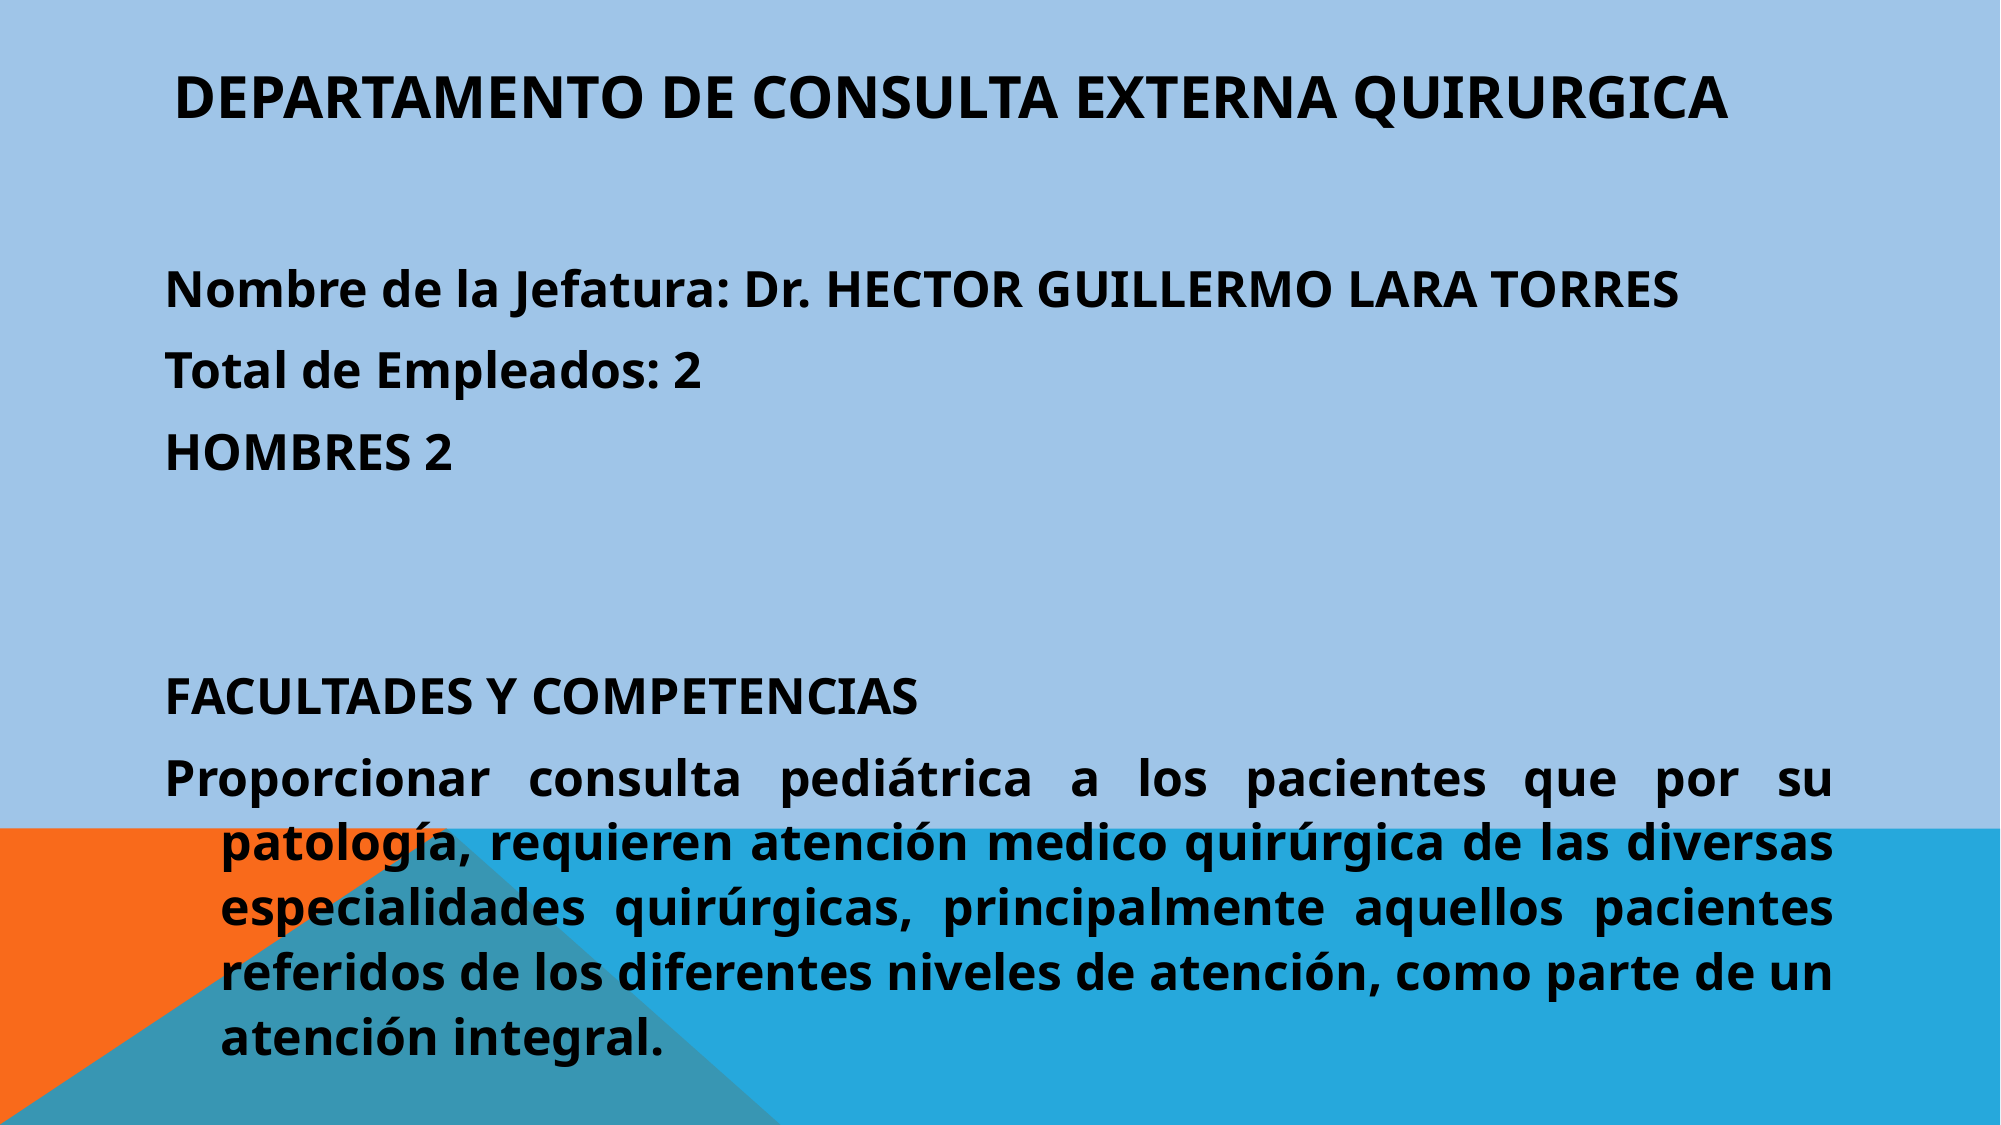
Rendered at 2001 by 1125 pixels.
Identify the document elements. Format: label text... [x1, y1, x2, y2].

text_box Nombre de la Jefatura: Dr. HECTOR GUILLERMO LARA TORRES Total de Empleados: 2 HOMBRES 2 FACULTADES Y COMPETENCIAS Proporcionar consulta pediátrica a los pacientes que por su patología, requieren atención medico quirúrgica de las diversas especialidades quirúrgicas, principalmente aquellos pacientes referidos de los diferentes niveles de atención, como parte de un atención integral. [149, 244, 1850, 956]
text_box DEPARTAMENTO DE CONSULTA EXTERNA QUIRURGICA [159, 53, 1860, 223]
